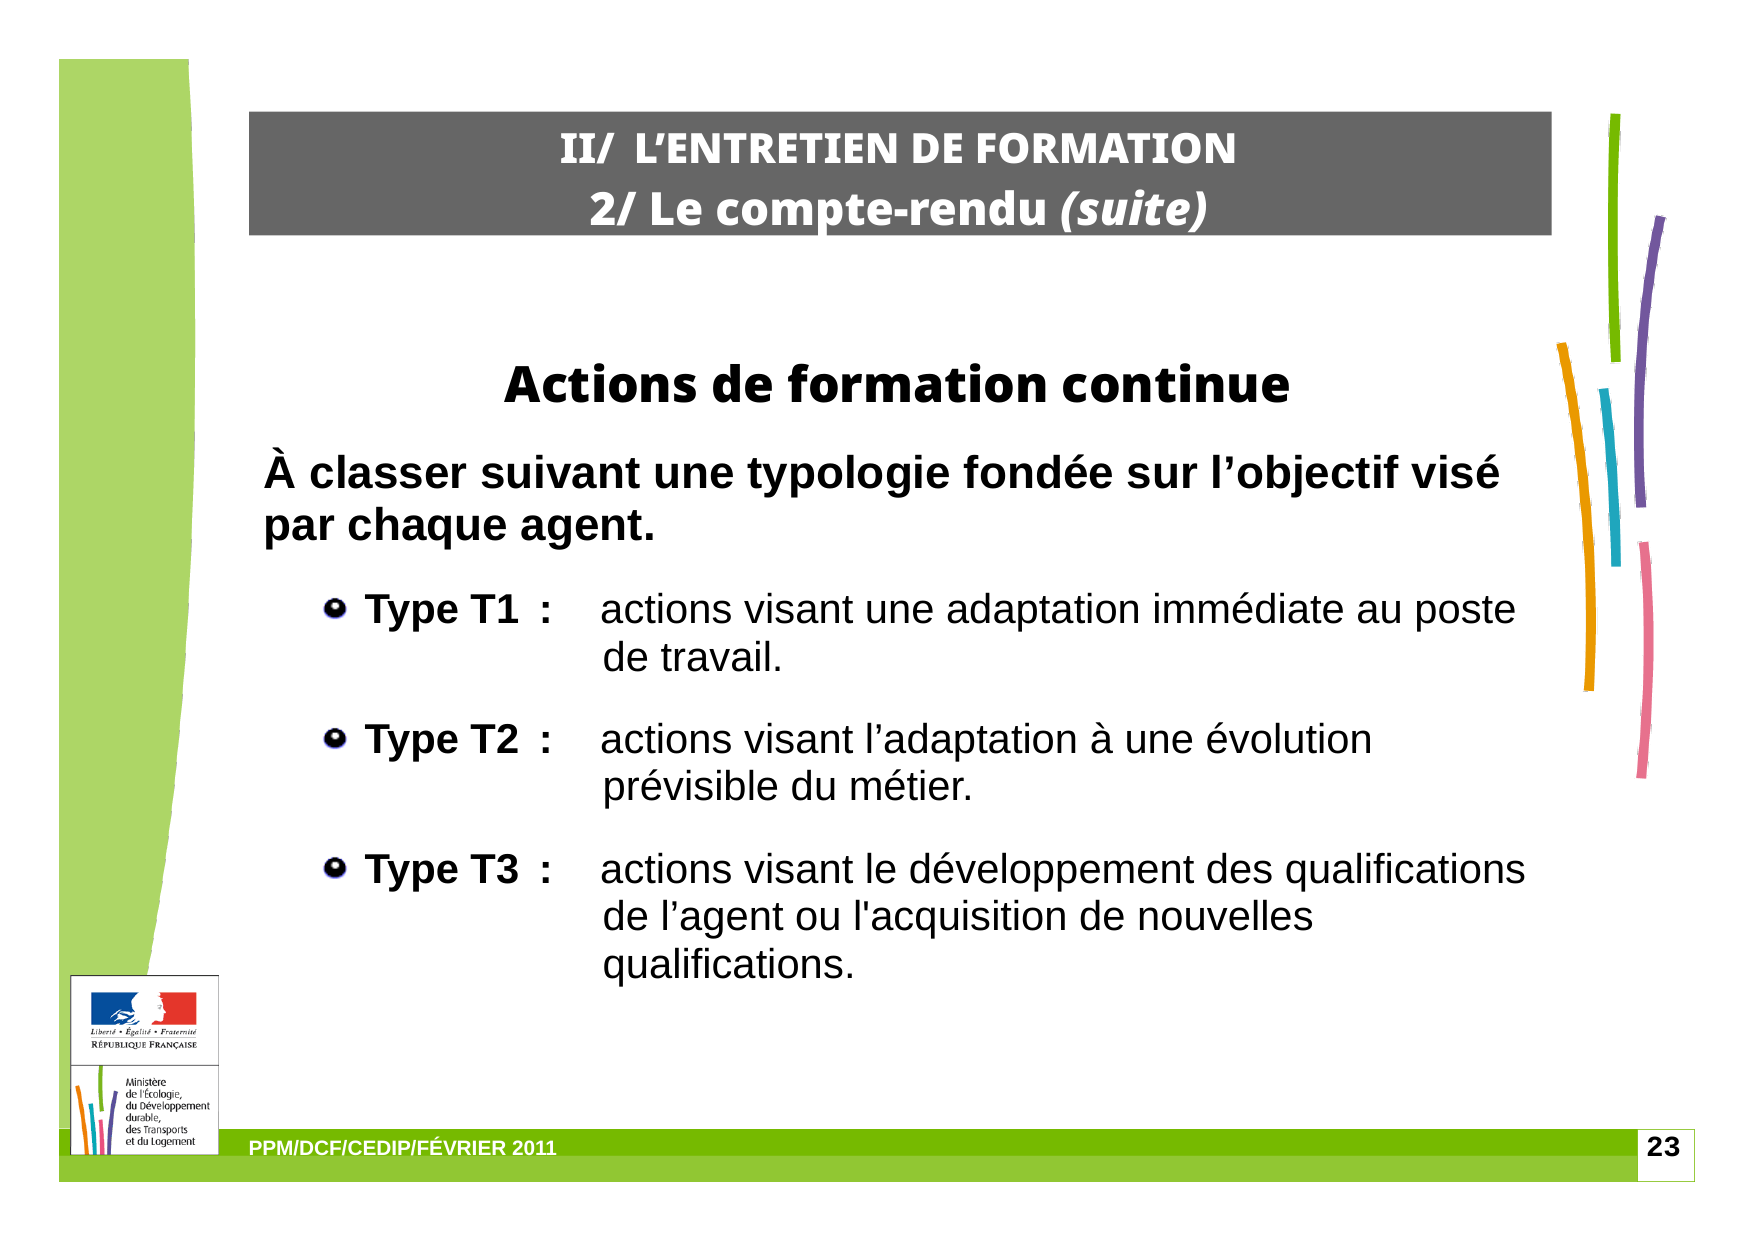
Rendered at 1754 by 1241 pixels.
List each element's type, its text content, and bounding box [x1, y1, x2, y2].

text_box PPM/DCF/CEDIP/FÉVRIER 2011 [233, 1129, 592, 1169]
text_box II/ L’ENTRETIEN DE FORMATION 2/ Le compte-rendu (suite) [247, 111, 1551, 251]
picture [59, 59, 1695, 1182]
text_box Actions de formation continue À classer suivant une typologie fondée sur l’objectif visé par chaque agent. Type T1 : actions visant une adaptation immédiate au poste de travail. Type T2 : actions visant l’adaptation à une évolution prévisible du métier. Type T3 : actions visant le développement des qualifications de l’agent ou l'acquisition de nouvelles qualifications. [249, 342, 1548, 1001]
